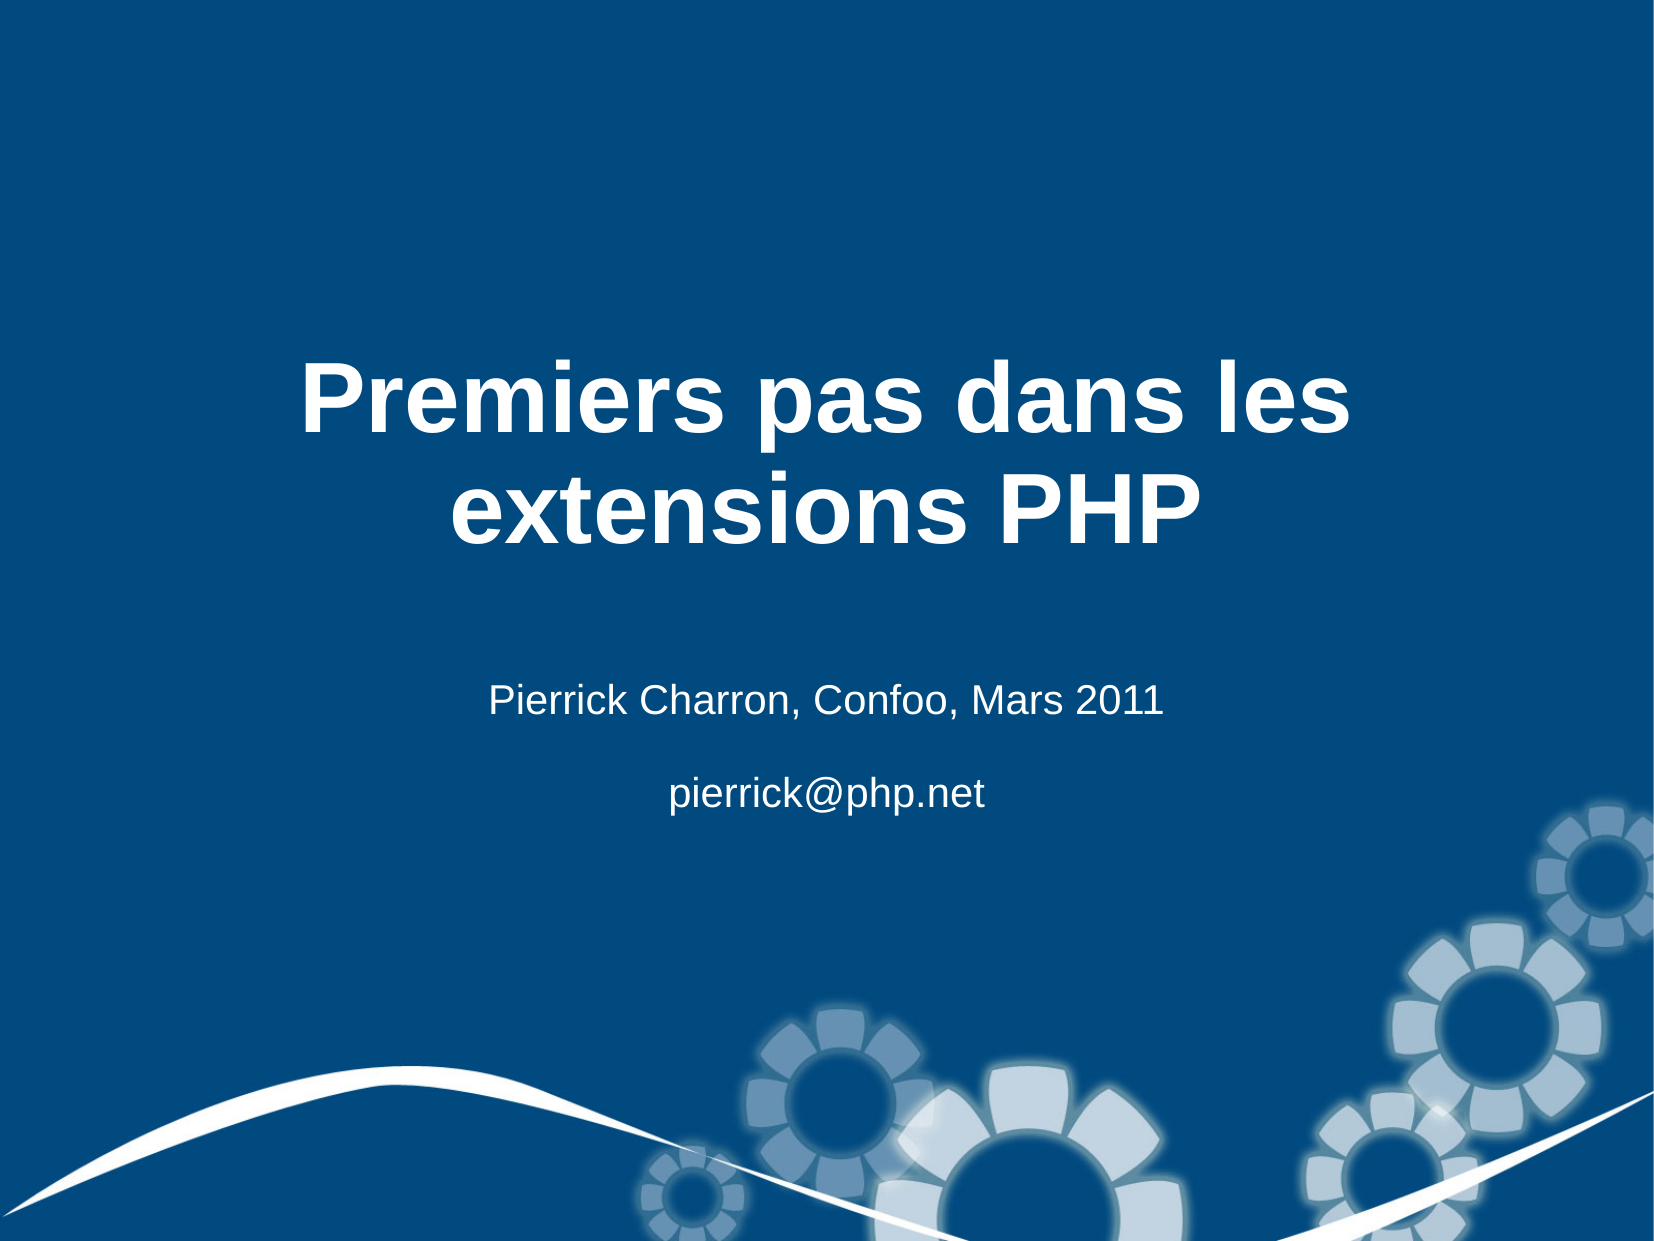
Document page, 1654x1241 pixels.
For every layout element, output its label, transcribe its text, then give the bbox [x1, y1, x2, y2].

subtitle Premiers pas dans les extensions PHP Pierrick Charron, Confoo, Mars 2011 pierrick@php.net [82, 49, 1571, 1109]
picture [0, 0, 1654, 1241]
